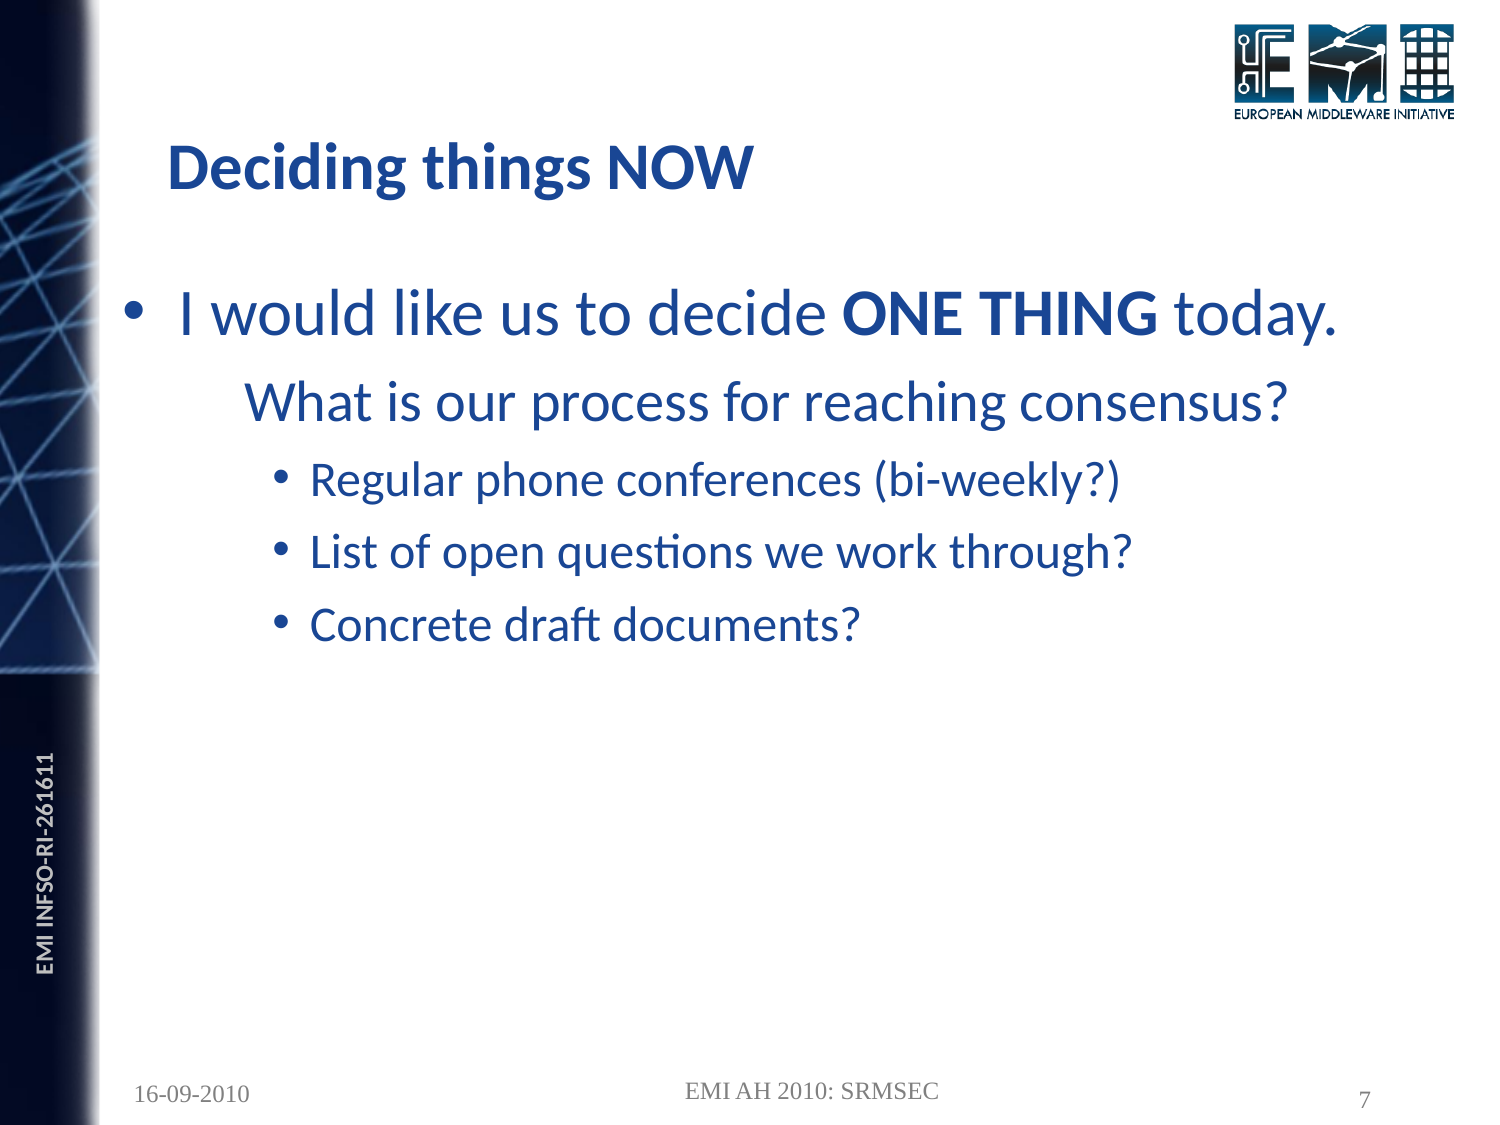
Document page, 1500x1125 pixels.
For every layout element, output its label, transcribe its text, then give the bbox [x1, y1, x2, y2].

list I would like us to decide ONE THING today. What is our process for reaching consensus? Regular phone conferences (bi-weekly?) List of open questions we work through? Concrete draft documents? [122, 269, 1473, 997]
picture [0, 0, 111, 1125]
text_box Deciding things NOW [153, 115, 1276, 211]
picture [1185, 8, 1500, 140]
